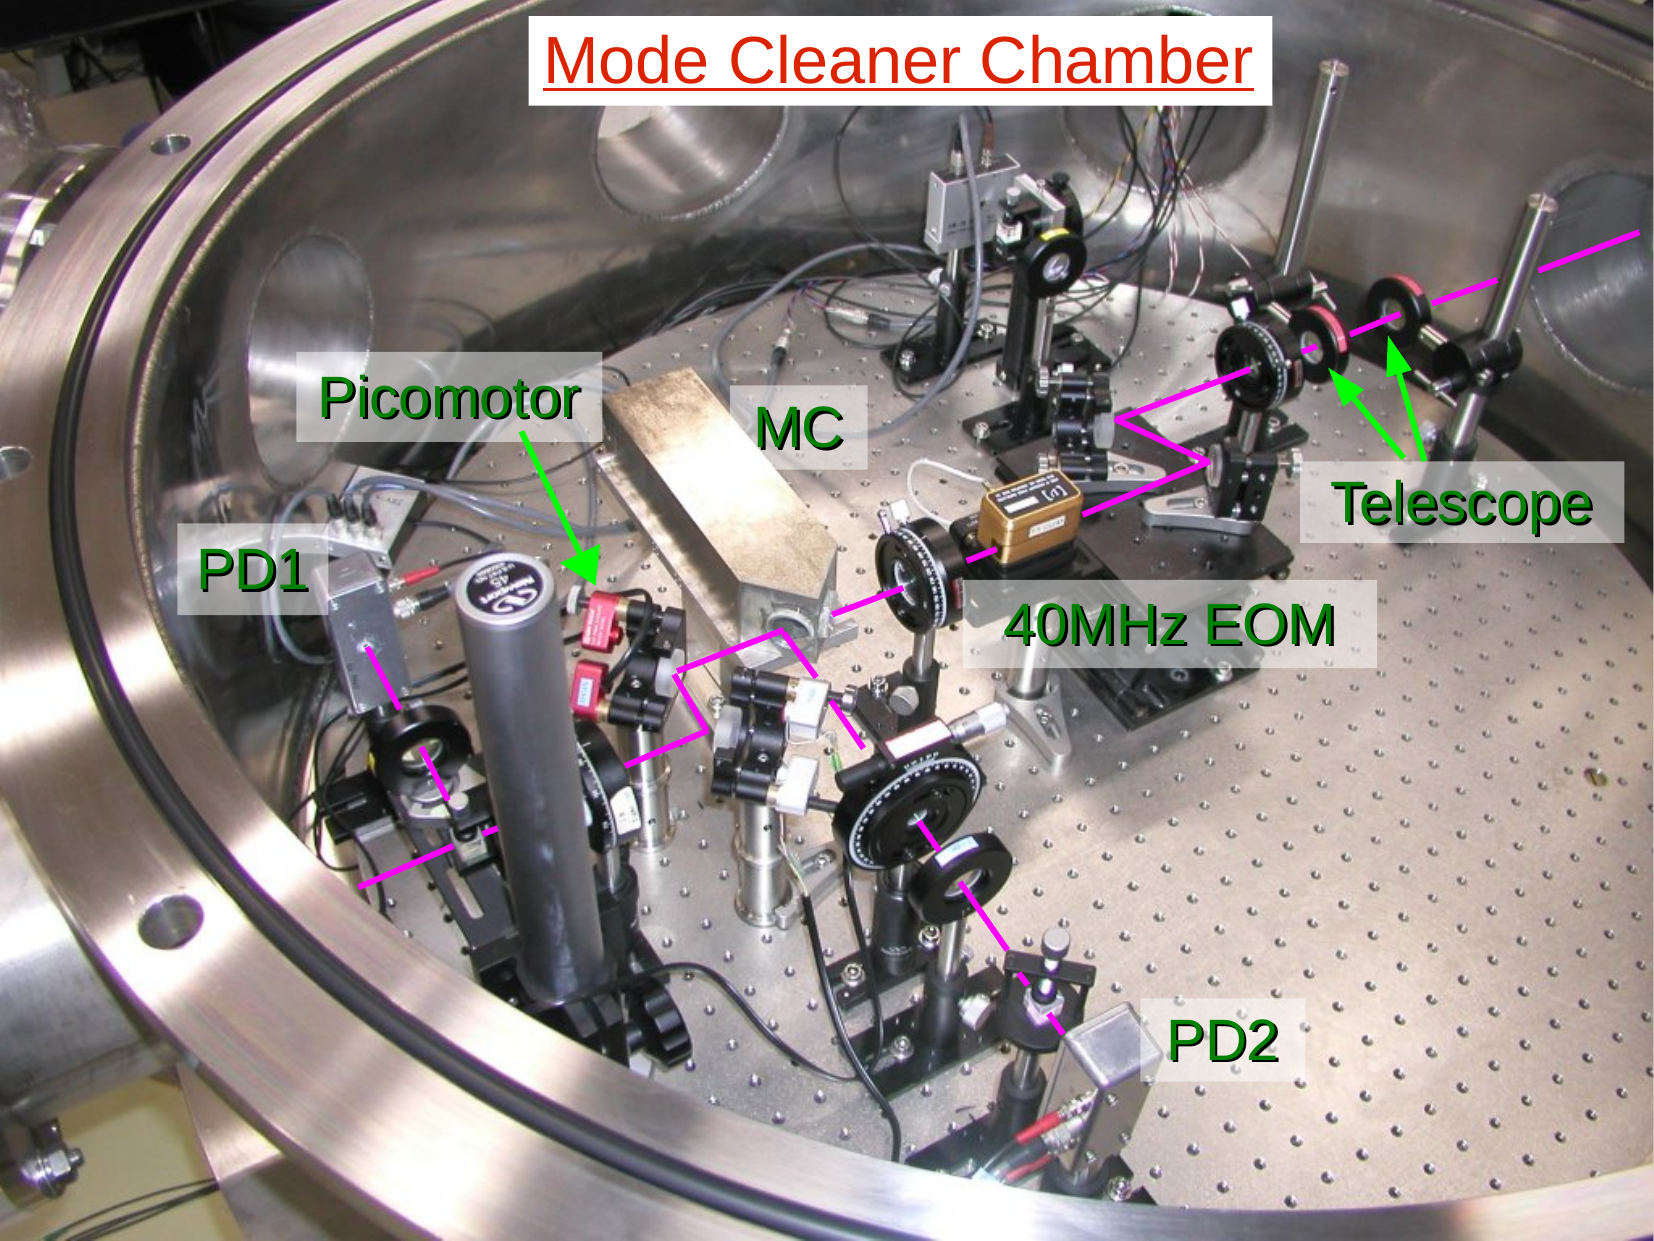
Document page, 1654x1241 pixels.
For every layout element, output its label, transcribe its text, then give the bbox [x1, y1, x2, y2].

text_box PD2 [1140, 998, 1306, 1082]
text_box Telescope [1300, 461, 1625, 543]
picture [0, 0, 1654, 1241]
text_box MC [730, 385, 868, 470]
text_box Picomotor [296, 351, 603, 442]
text_box PD1 [177, 523, 329, 616]
text_box Mode Cleaner Chamber [528, 16, 1273, 106]
text_box 40MHz EOM [962, 579, 1378, 669]
